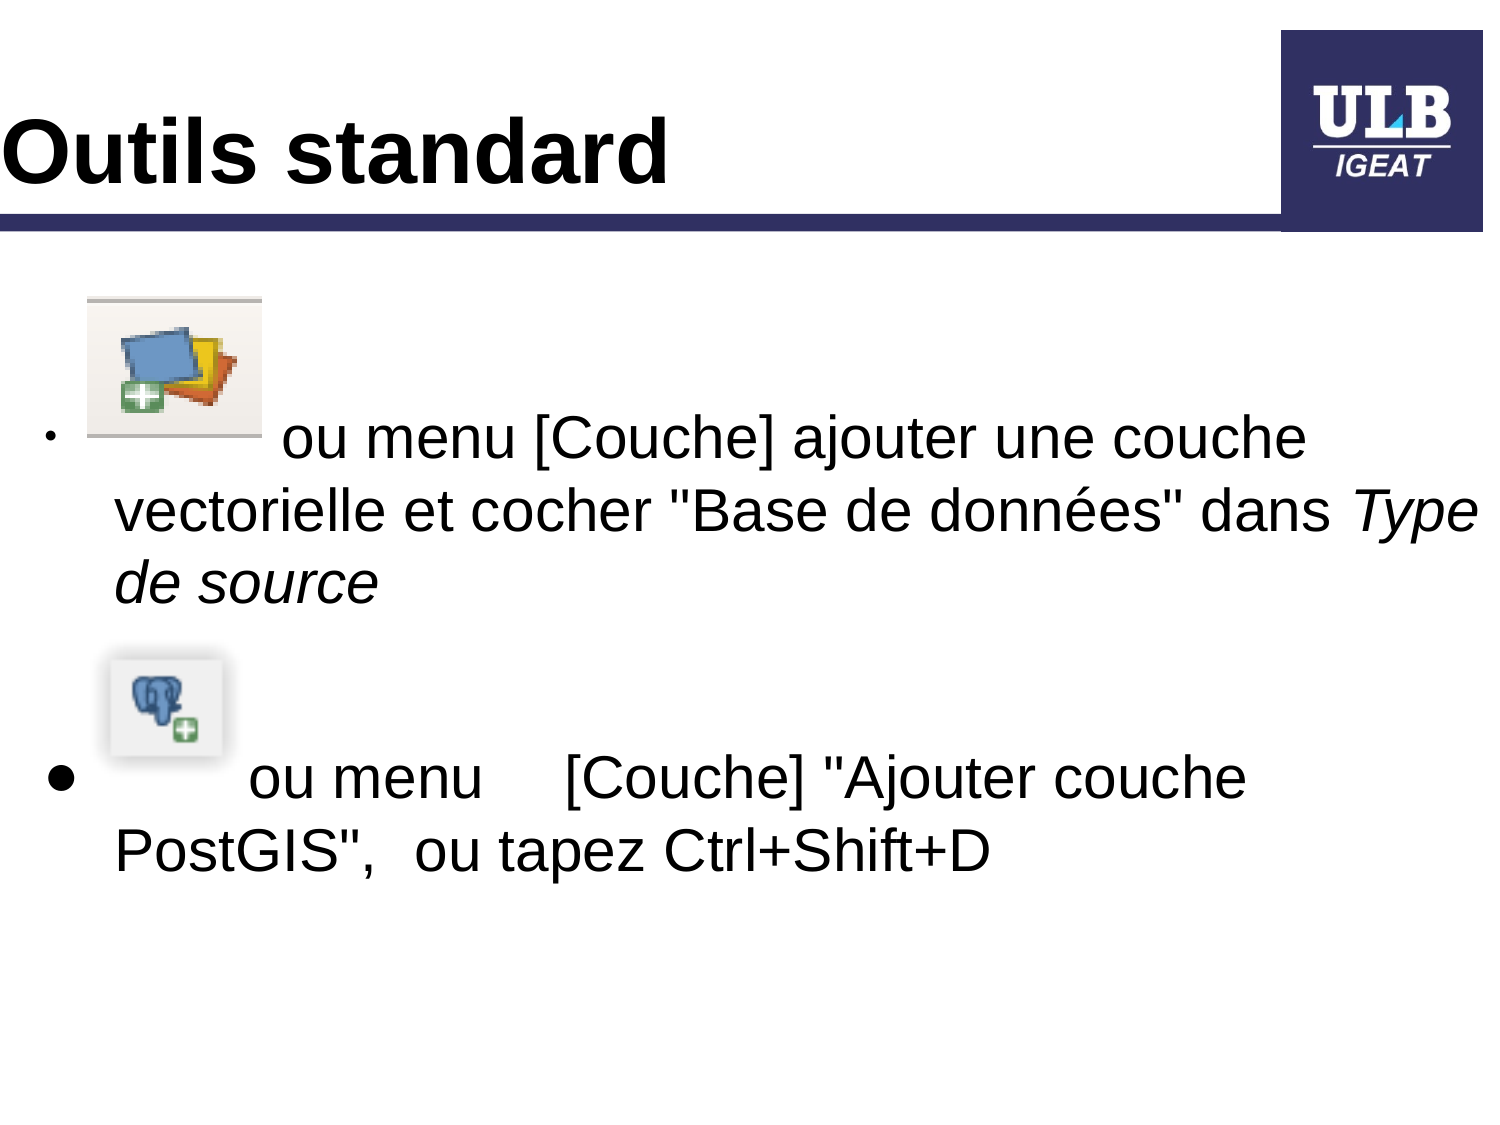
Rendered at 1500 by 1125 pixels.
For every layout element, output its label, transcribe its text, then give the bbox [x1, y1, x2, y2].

picture [87, 636, 245, 779]
picture [1281, 30, 1483, 232]
picture [87, 296, 262, 438]
text_box Outils standard [0, 49, 1278, 192]
text_box ou menu [Couche] ajouter une couche vectorielle et cocher "Base de données" dans Type de source ou menu [Couche] "Ajouter couche PostGIS", ou tapez Ctrl+Shift+D [39, 263, 1487, 1070]
